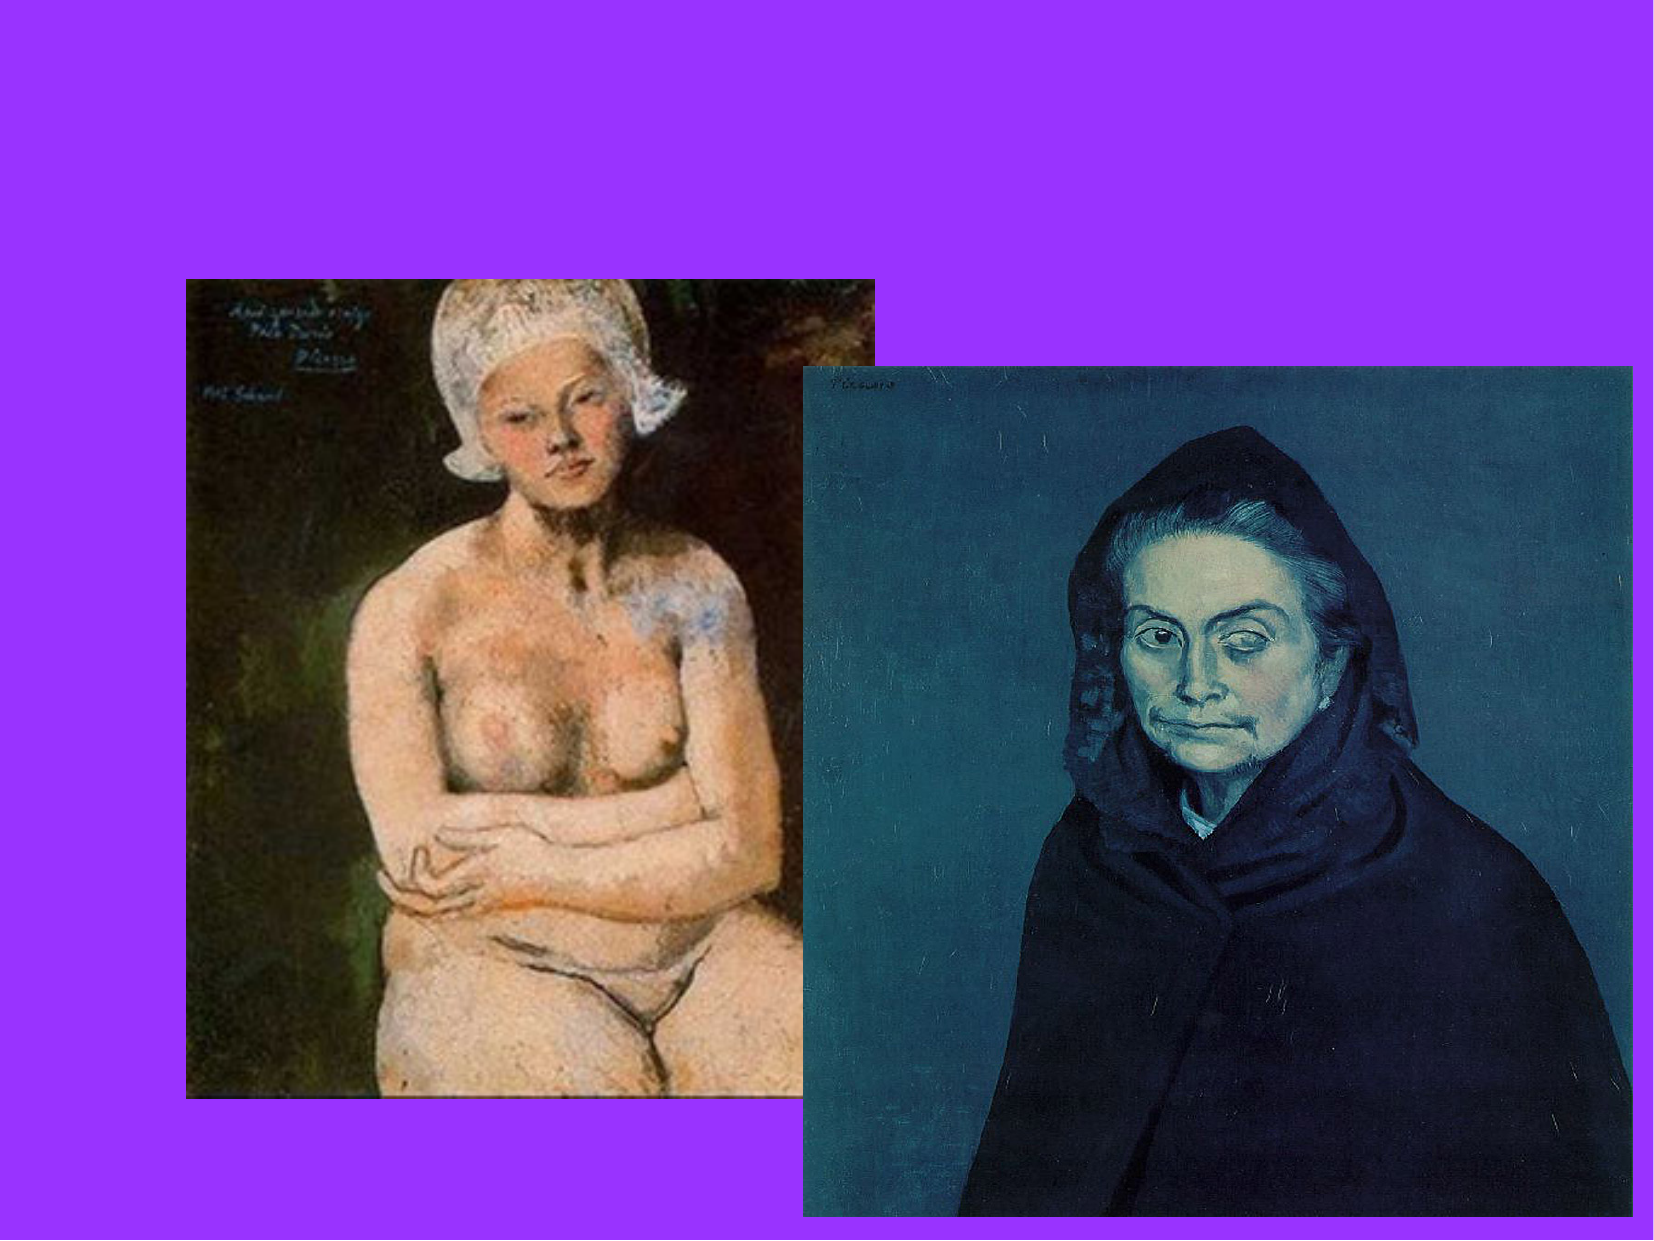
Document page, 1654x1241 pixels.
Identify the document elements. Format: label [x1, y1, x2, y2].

picture [186, 279, 1633, 1217]
